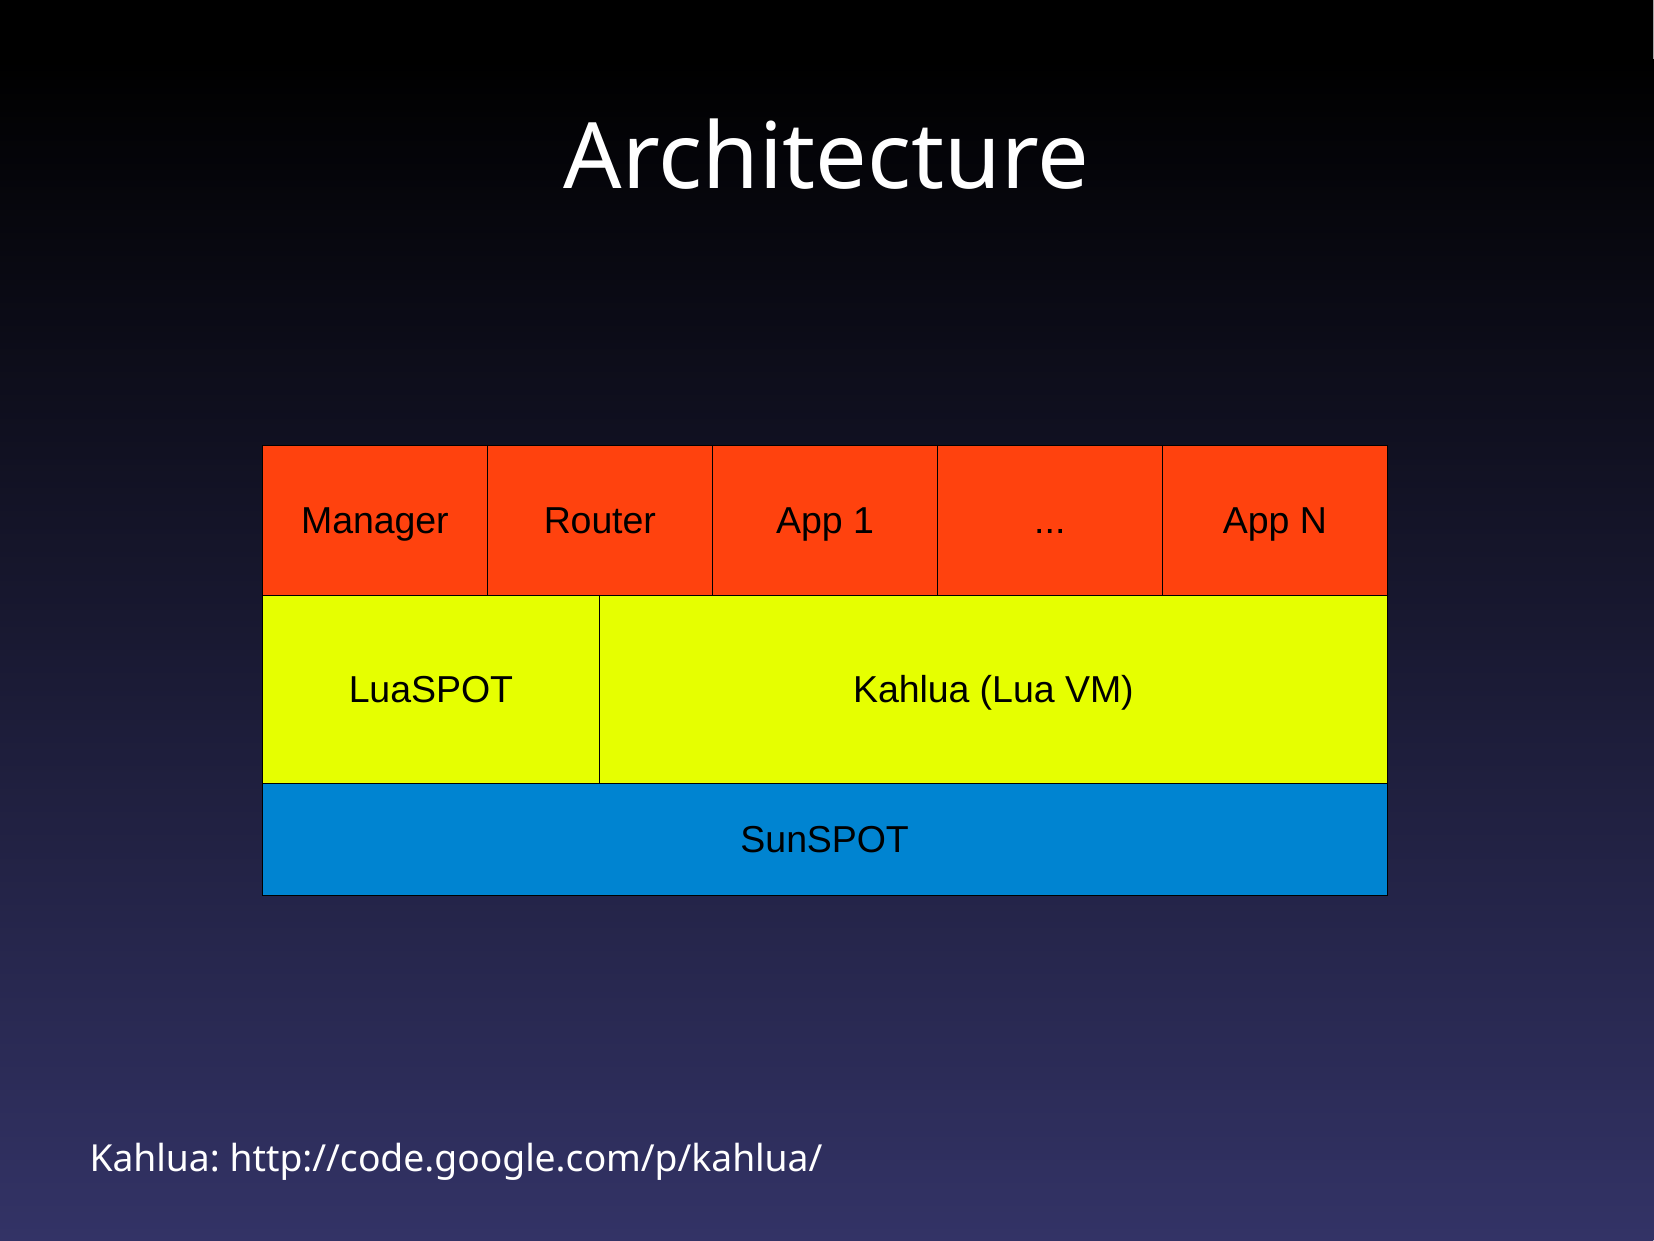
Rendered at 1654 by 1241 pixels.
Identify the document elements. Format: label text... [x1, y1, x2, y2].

text_box App 1 [712, 445, 937, 596]
text_box SunSPOT [262, 784, 1388, 896]
text_box Kahlua (Lua VM) [599, 596, 1388, 784]
title Architecture [82, 49, 1571, 257]
text_box Kahlua: http://code.google.com/p/kahlua/ [74, 1124, 844, 1183]
text_box ... [937, 445, 1162, 596]
text_box Manager [262, 445, 487, 596]
text_box App N [1162, 445, 1388, 596]
text_box Router [487, 445, 712, 596]
text_box LuaSPOT [262, 596, 599, 784]
